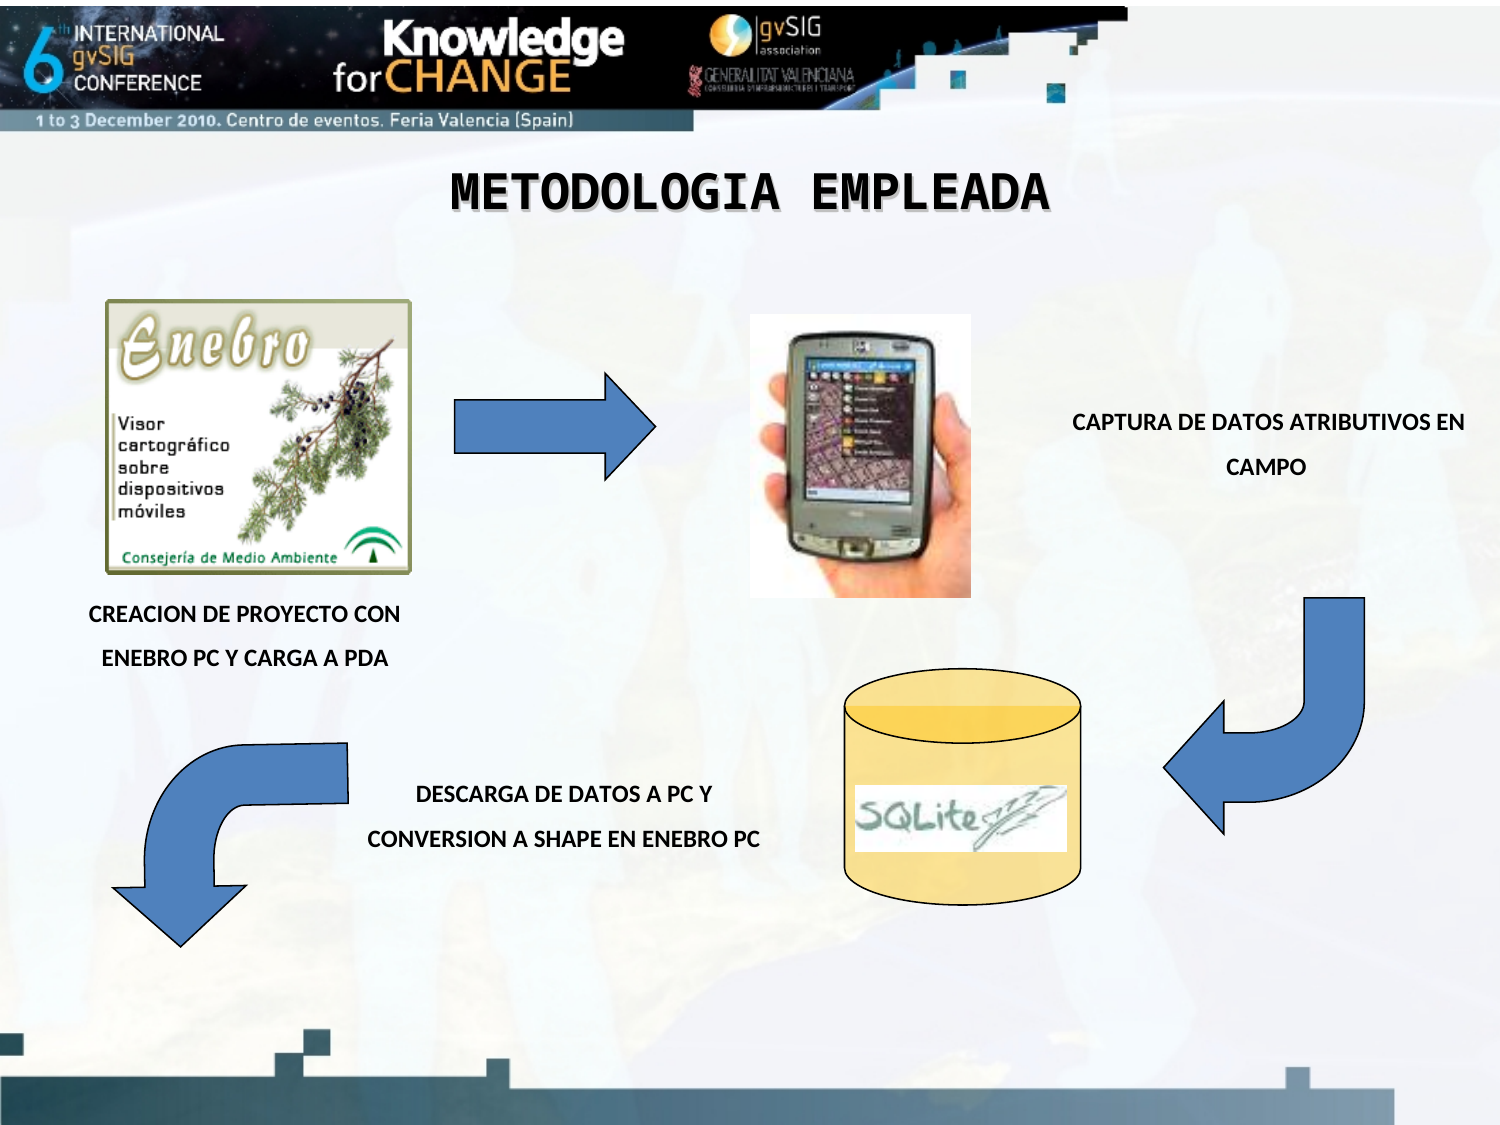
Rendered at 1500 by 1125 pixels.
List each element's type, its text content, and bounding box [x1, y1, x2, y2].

text_box [454, 373, 656, 480]
text_box CREACION DE PROYECTO CON ENEBRO PC Y CARGA A PDA [29, 574, 462, 680]
text_box CAPTURA DE DATOS ATRIBUTIVOS EN CAMPO [1038, 383, 1495, 489]
text_box [112, 743, 349, 947]
text_box SQLite [844, 668, 1081, 906]
picture [0, 6, 1500, 1125]
text_box [1163, 597, 1365, 835]
text_box METODOLOGIA EMPLEADA [175, 152, 1325, 228]
text_box DESCARGA DE DATOS A PC Y CONVERSION A SHAPE EN ENEBRO PC [348, 755, 781, 861]
